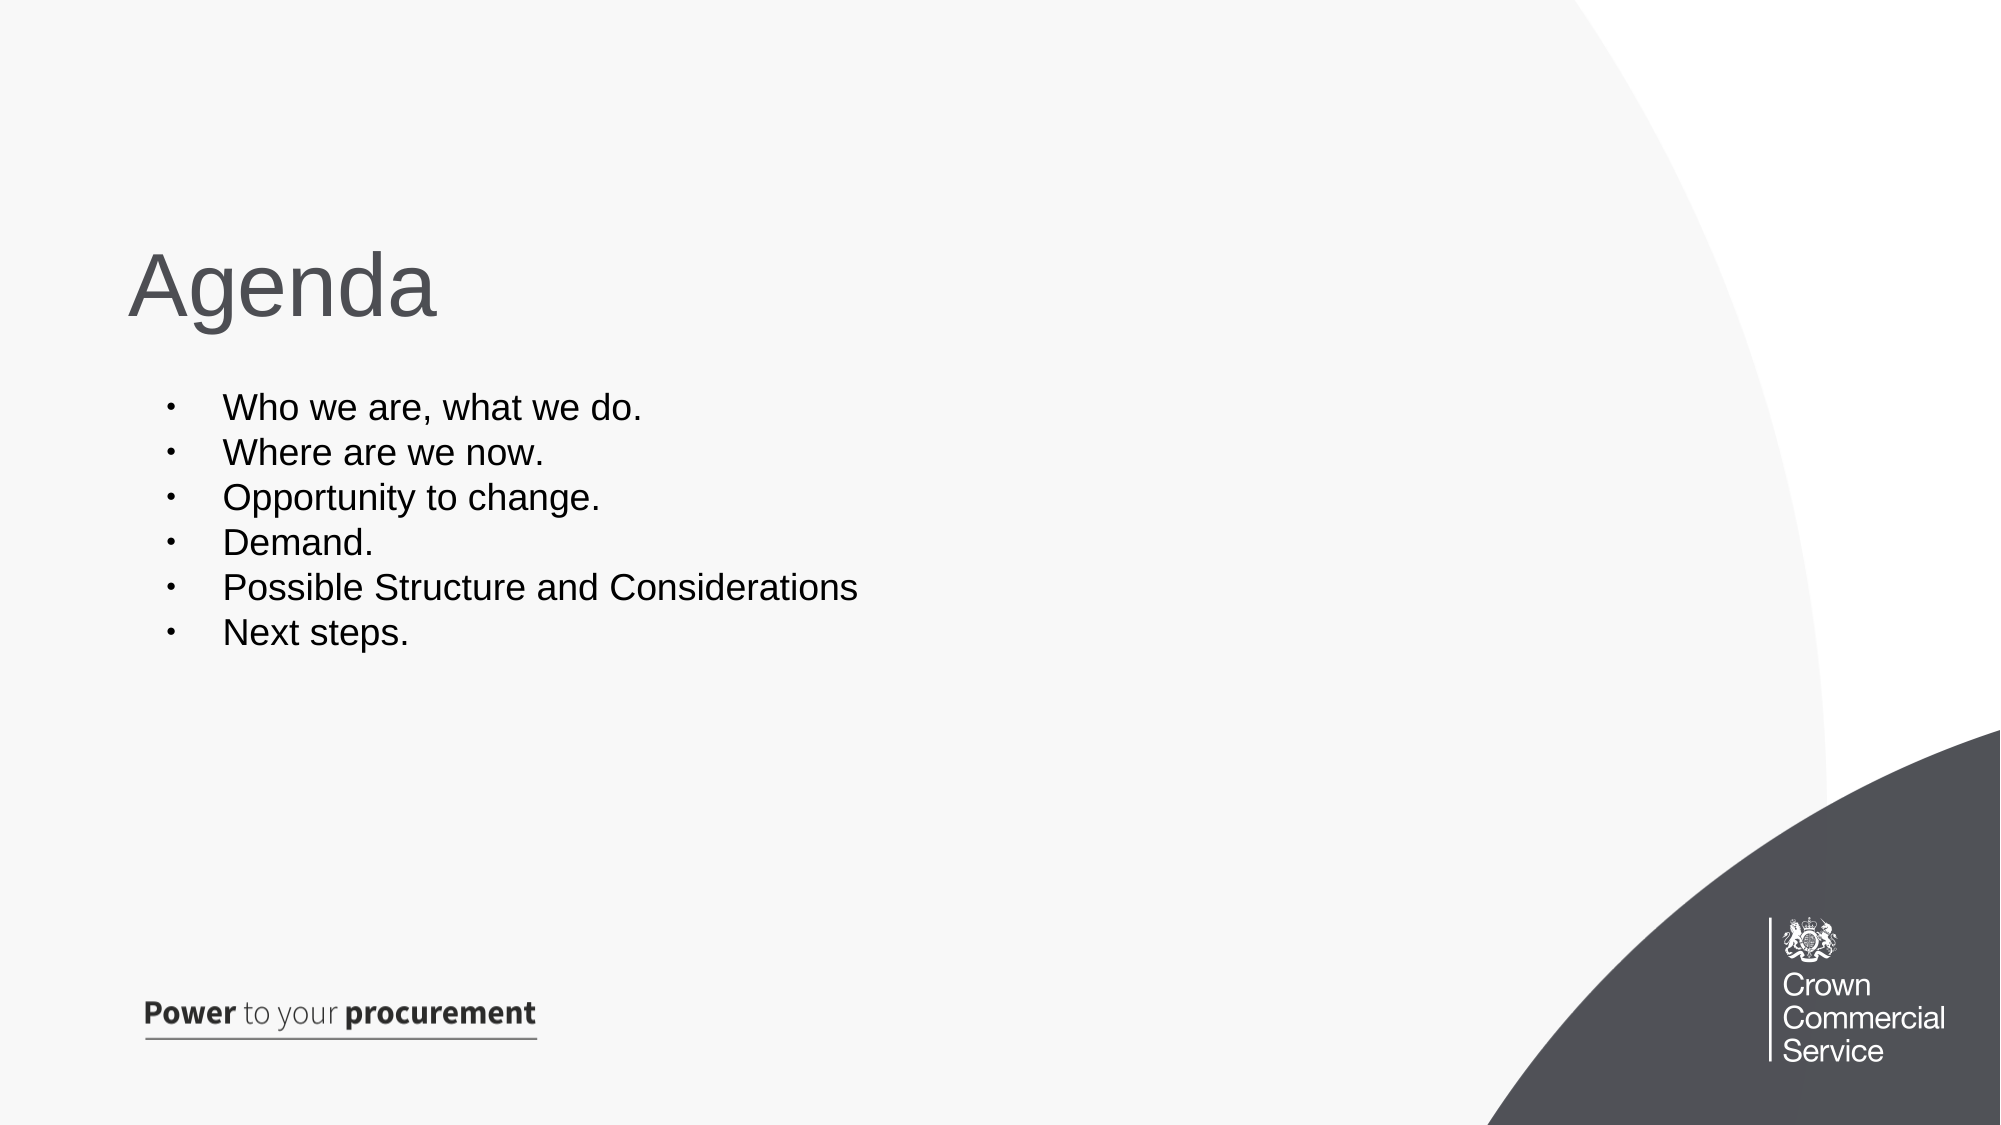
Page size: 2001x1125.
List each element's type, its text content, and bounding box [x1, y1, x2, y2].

title Agenda [128, 226, 1922, 365]
subtitle Who we are, what we do. Where are we now. Opportunity to change. Demand. Possible Structure and Considerations Next steps. [128, 383, 1465, 1063]
